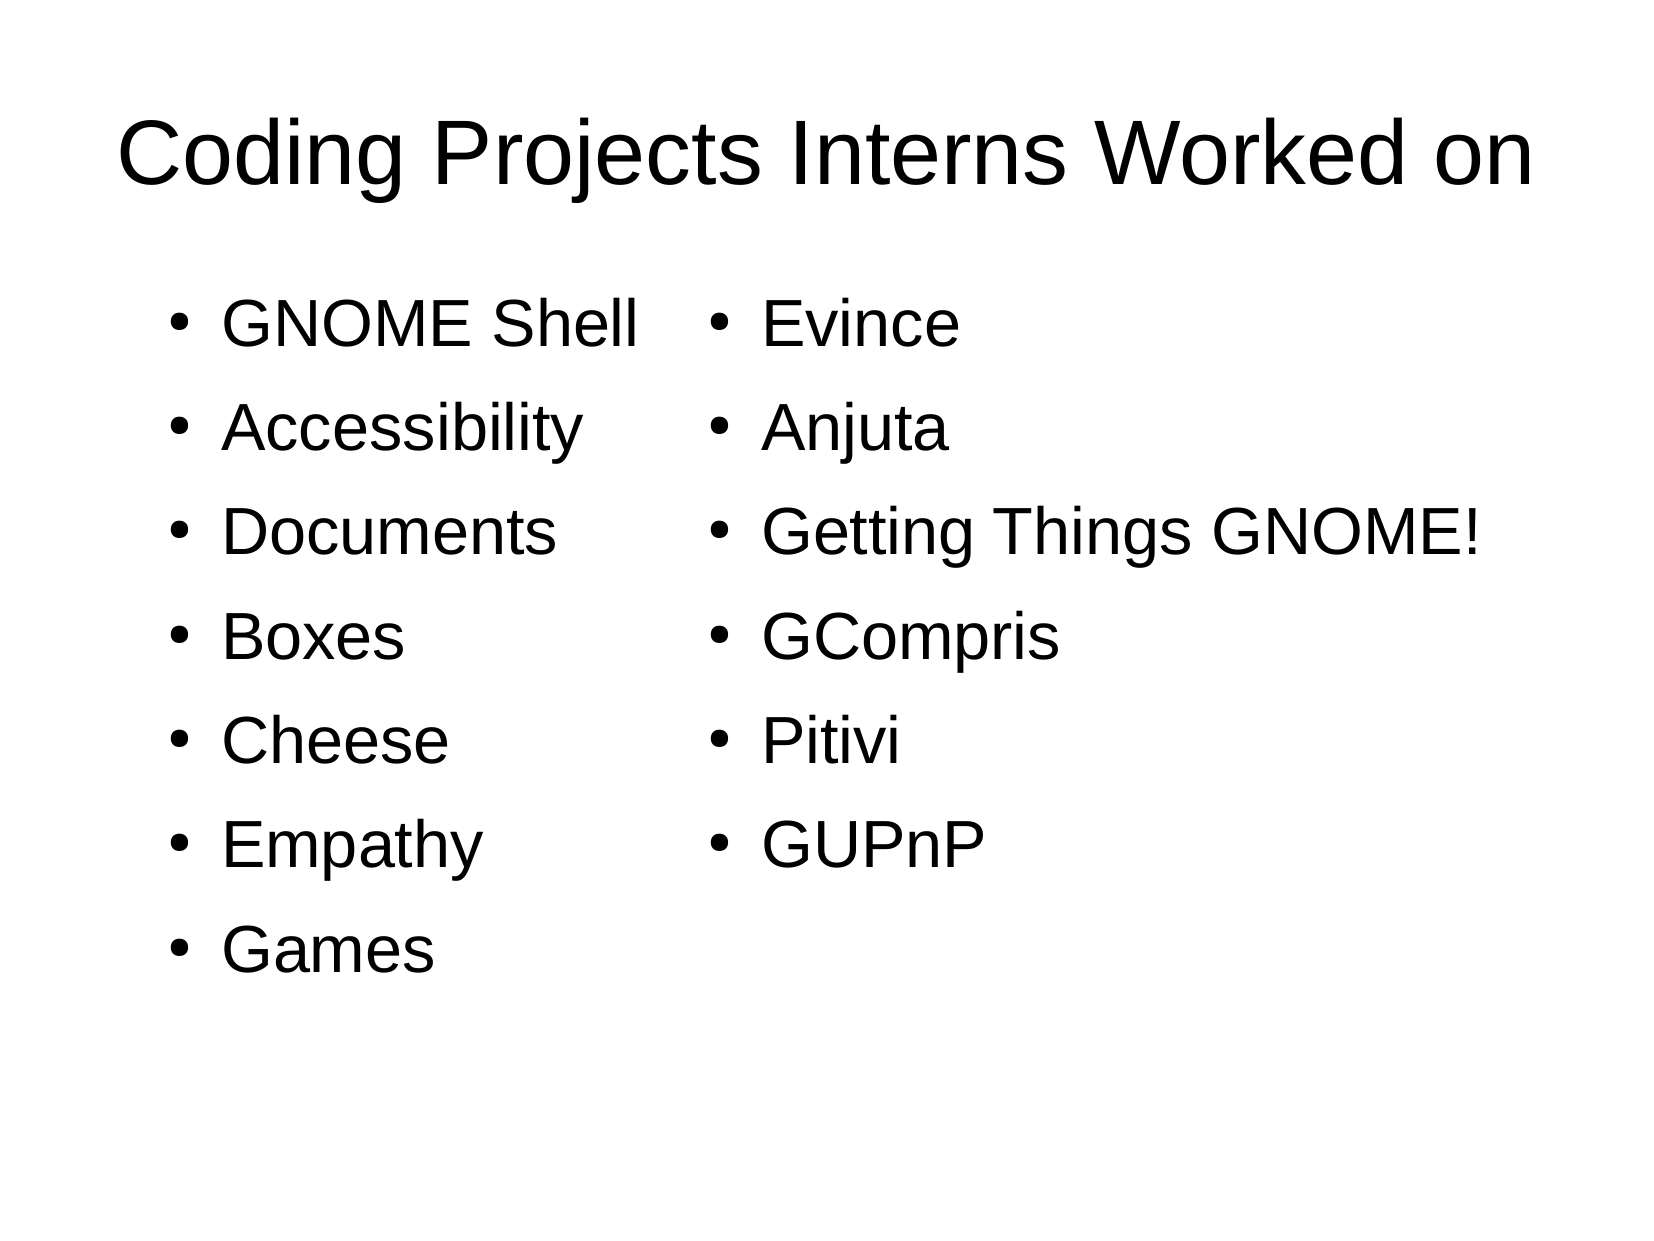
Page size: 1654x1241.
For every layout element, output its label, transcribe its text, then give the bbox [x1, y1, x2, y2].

list GNOME Shell Accessibility Documents Boxes Cheese Empathy Games [150, 285, 796, 1006]
list Evince Anjuta Getting Things GNOME! GCompris Pitivi GUPnP [690, 285, 1606, 1241]
title Coding Projects Interns Worked on [82, 49, 1571, 257]
